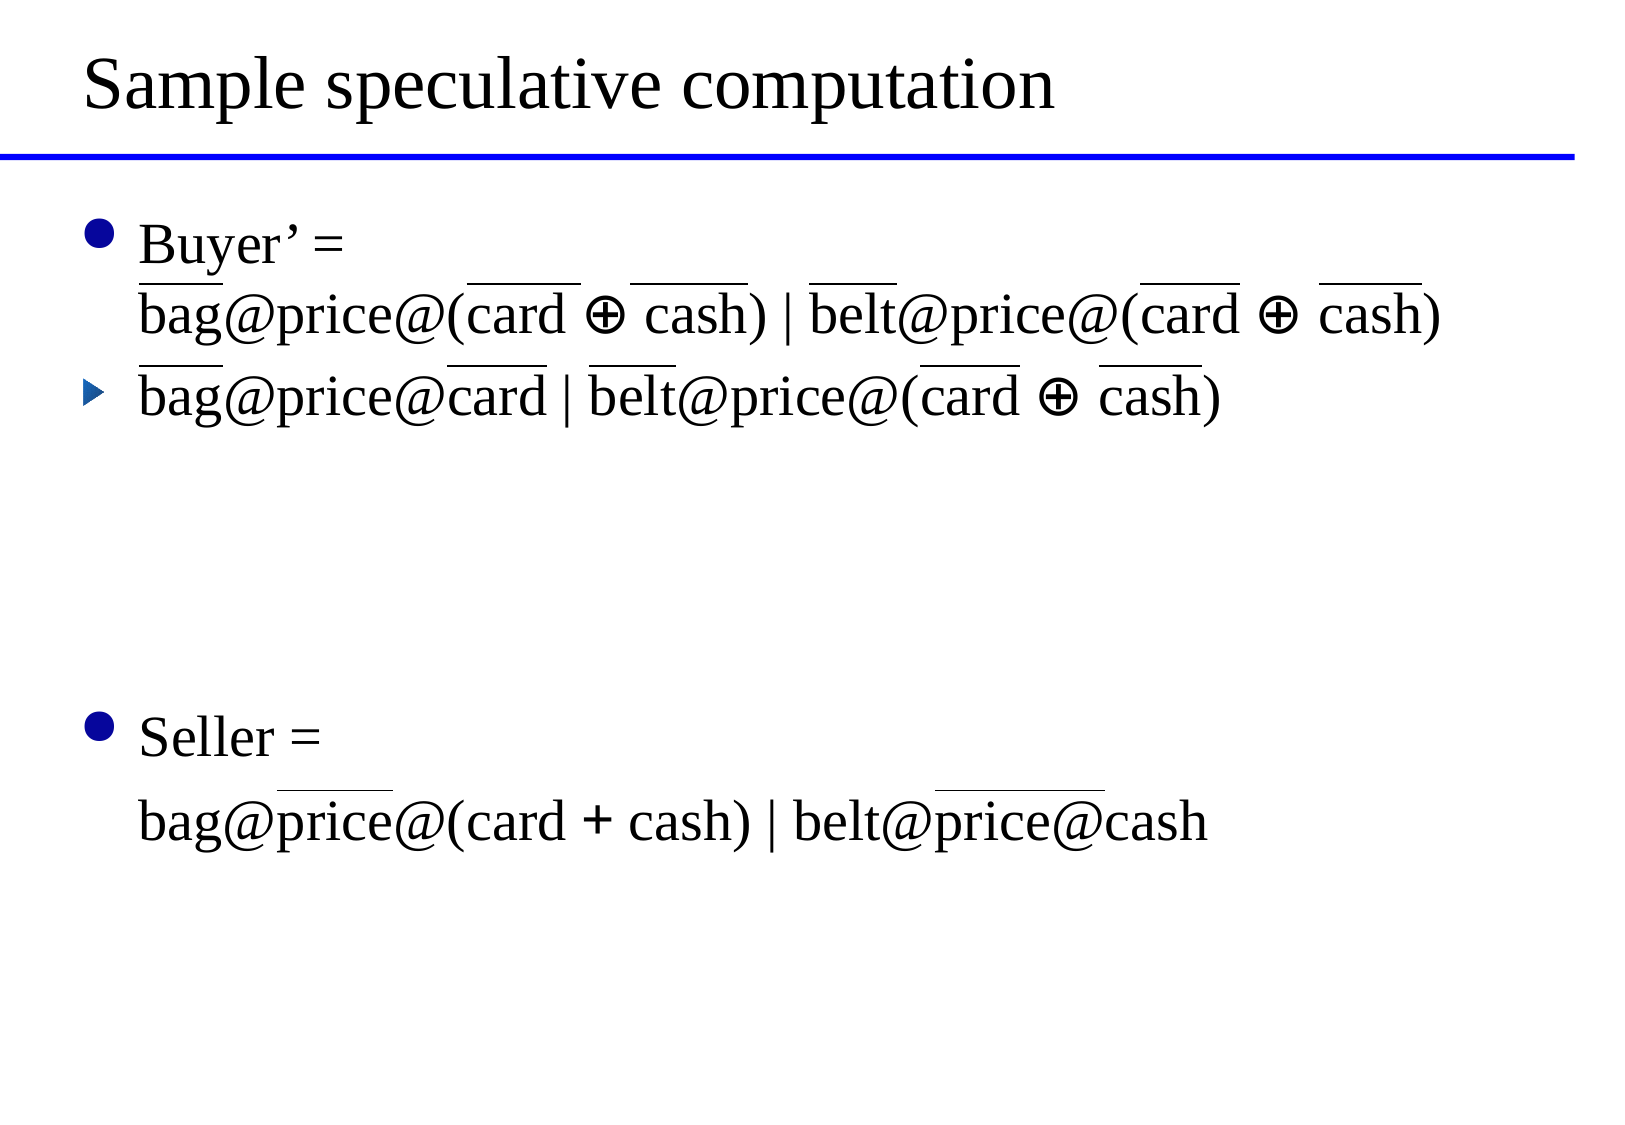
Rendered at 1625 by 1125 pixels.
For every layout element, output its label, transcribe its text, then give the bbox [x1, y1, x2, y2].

title Sample speculative computation [67, 27, 1544, 131]
list Buyer’ = bag@price@(card ⊕ cash) | belt@price@(card ⊕ cash) bag@price@card | belt@price@(card ⊕ cash) Seller = bag@price@(card + cash) | belt@price@cash [67, 198, 1478, 1061]
